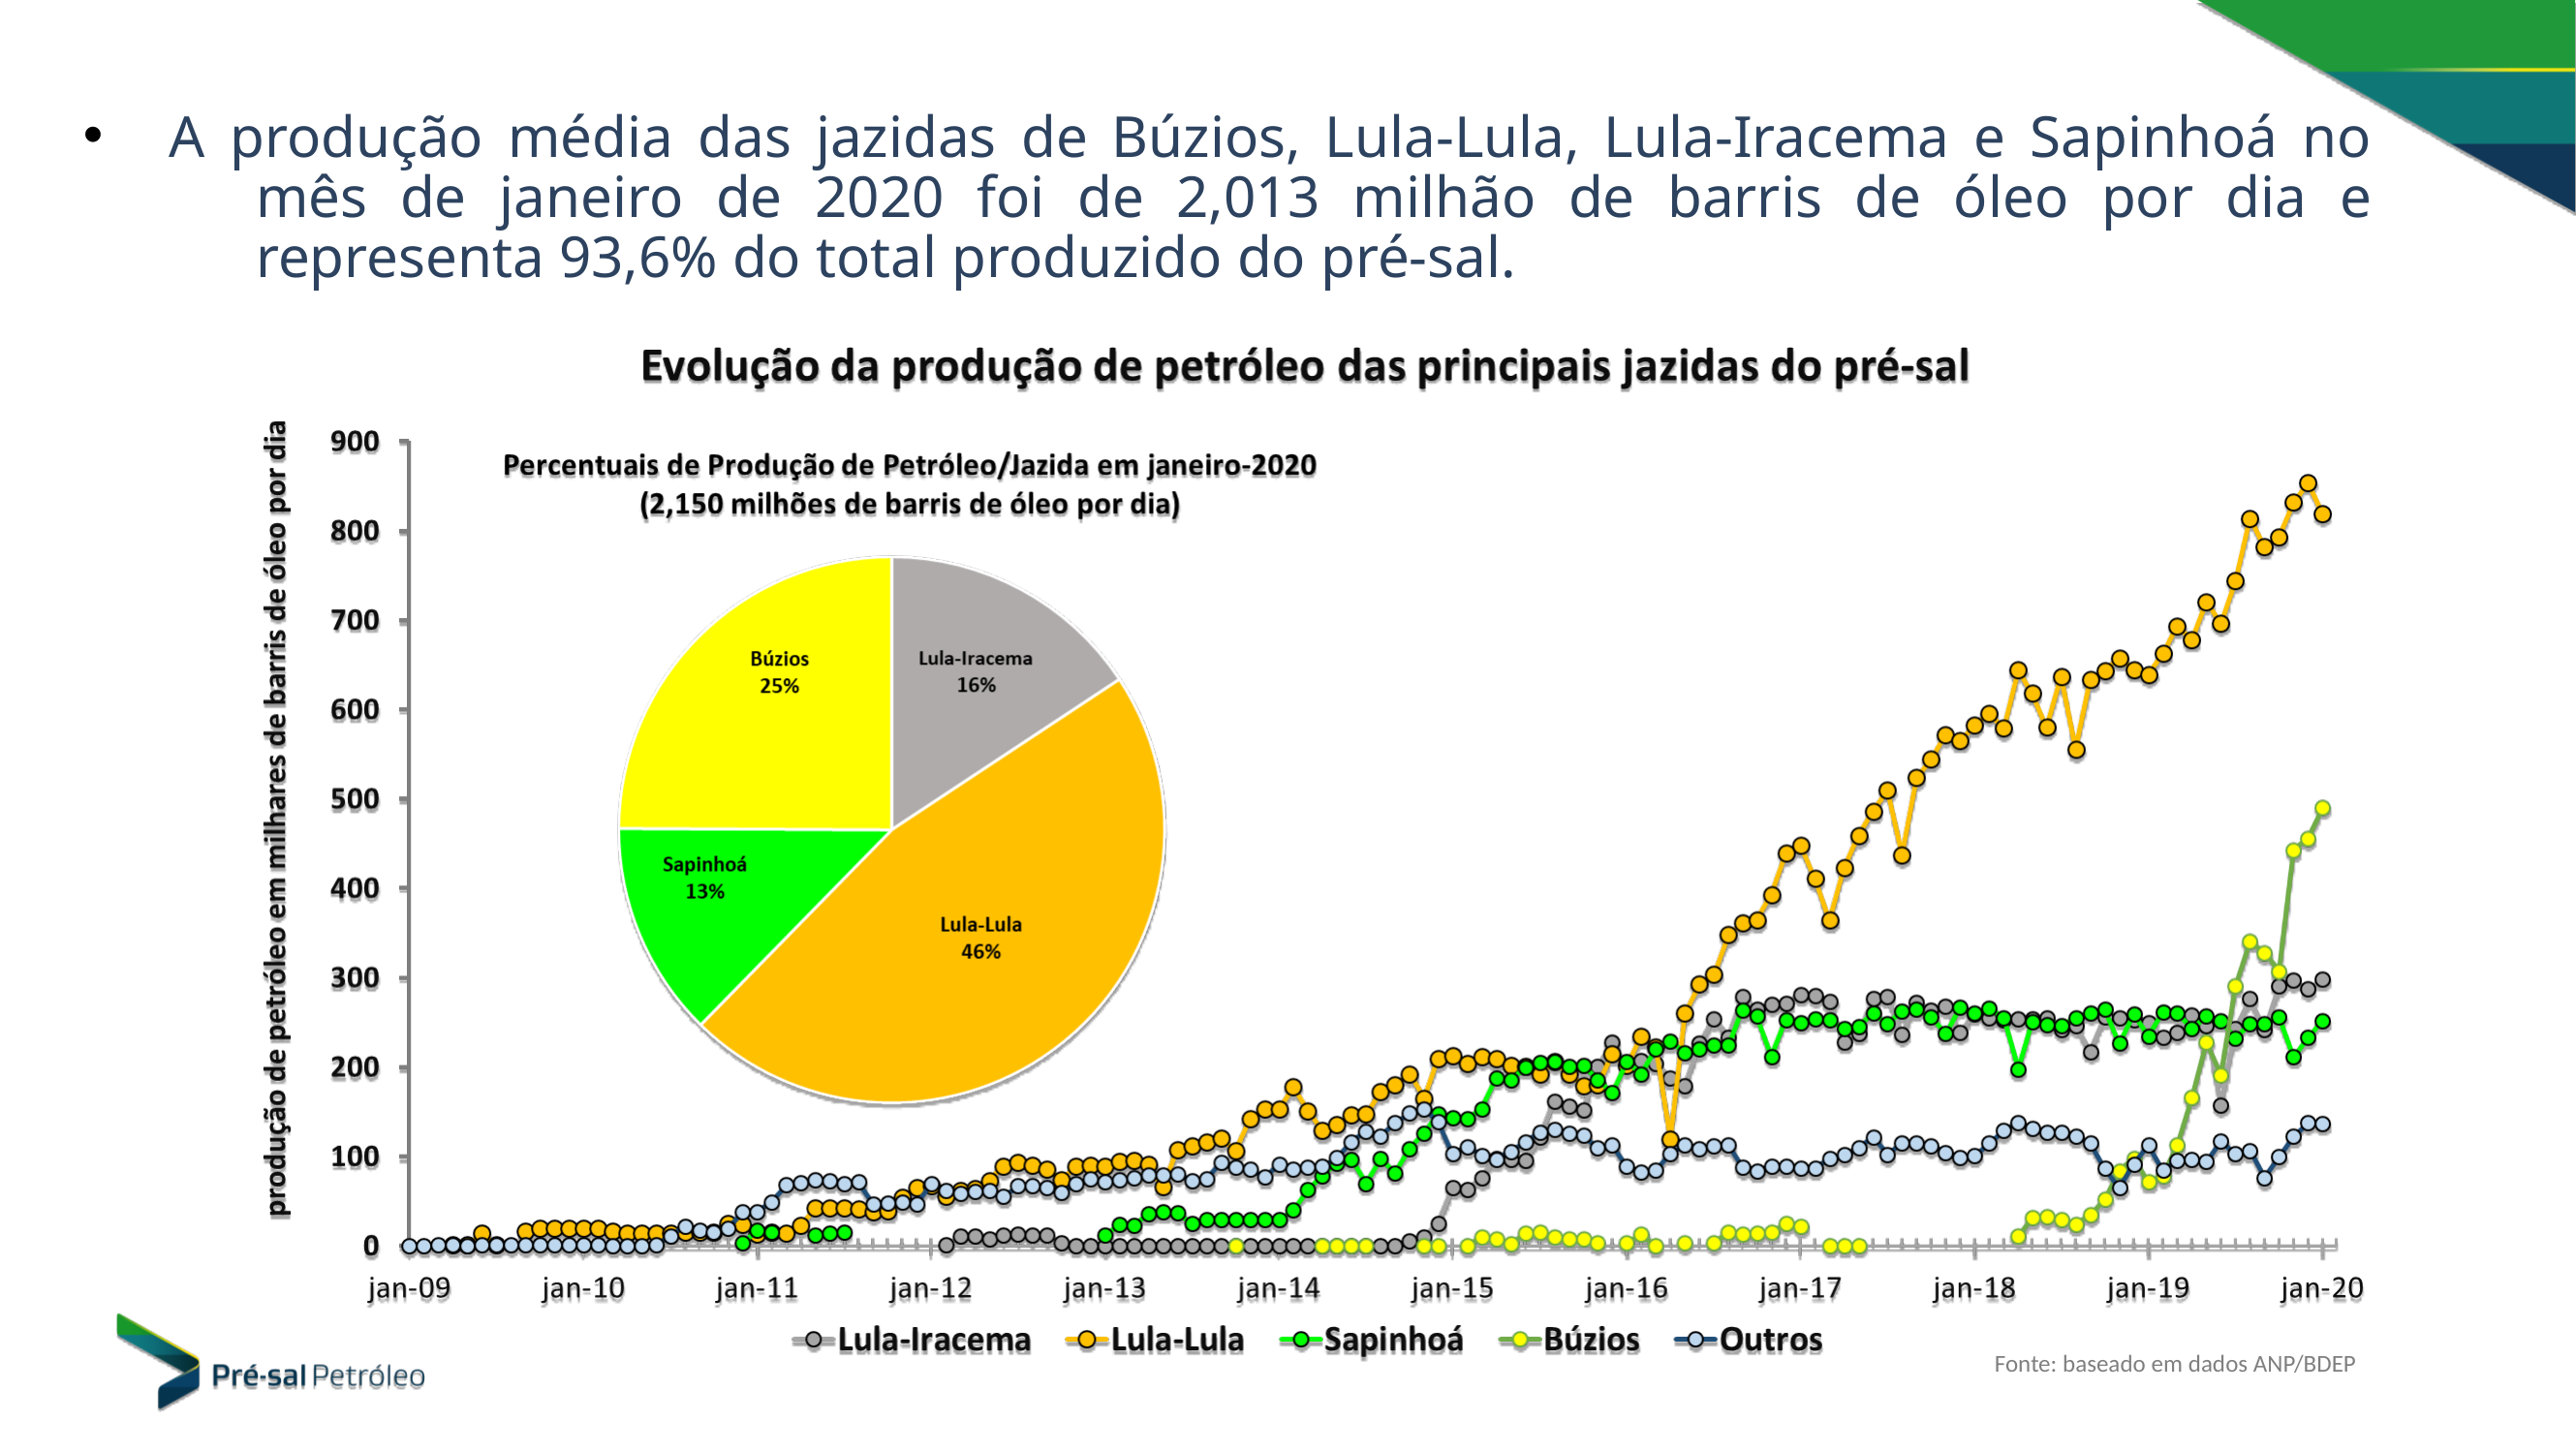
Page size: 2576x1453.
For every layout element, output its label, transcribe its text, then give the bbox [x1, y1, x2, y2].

picture [220, 319, 2390, 1379]
text_box A produção média das jazidas de Búzios, Lula-Lula, Lula-Iracema e Sapinhoá no mês de janeiro de 2020 foi de 2,013 milhão de barris de óleo por dia e representa 93,6% do total produzido do pré-sal. [68, 100, 2387, 330]
text_box Fonte: baseado em dados ANP/BDEP [1979, 1340, 2374, 1385]
